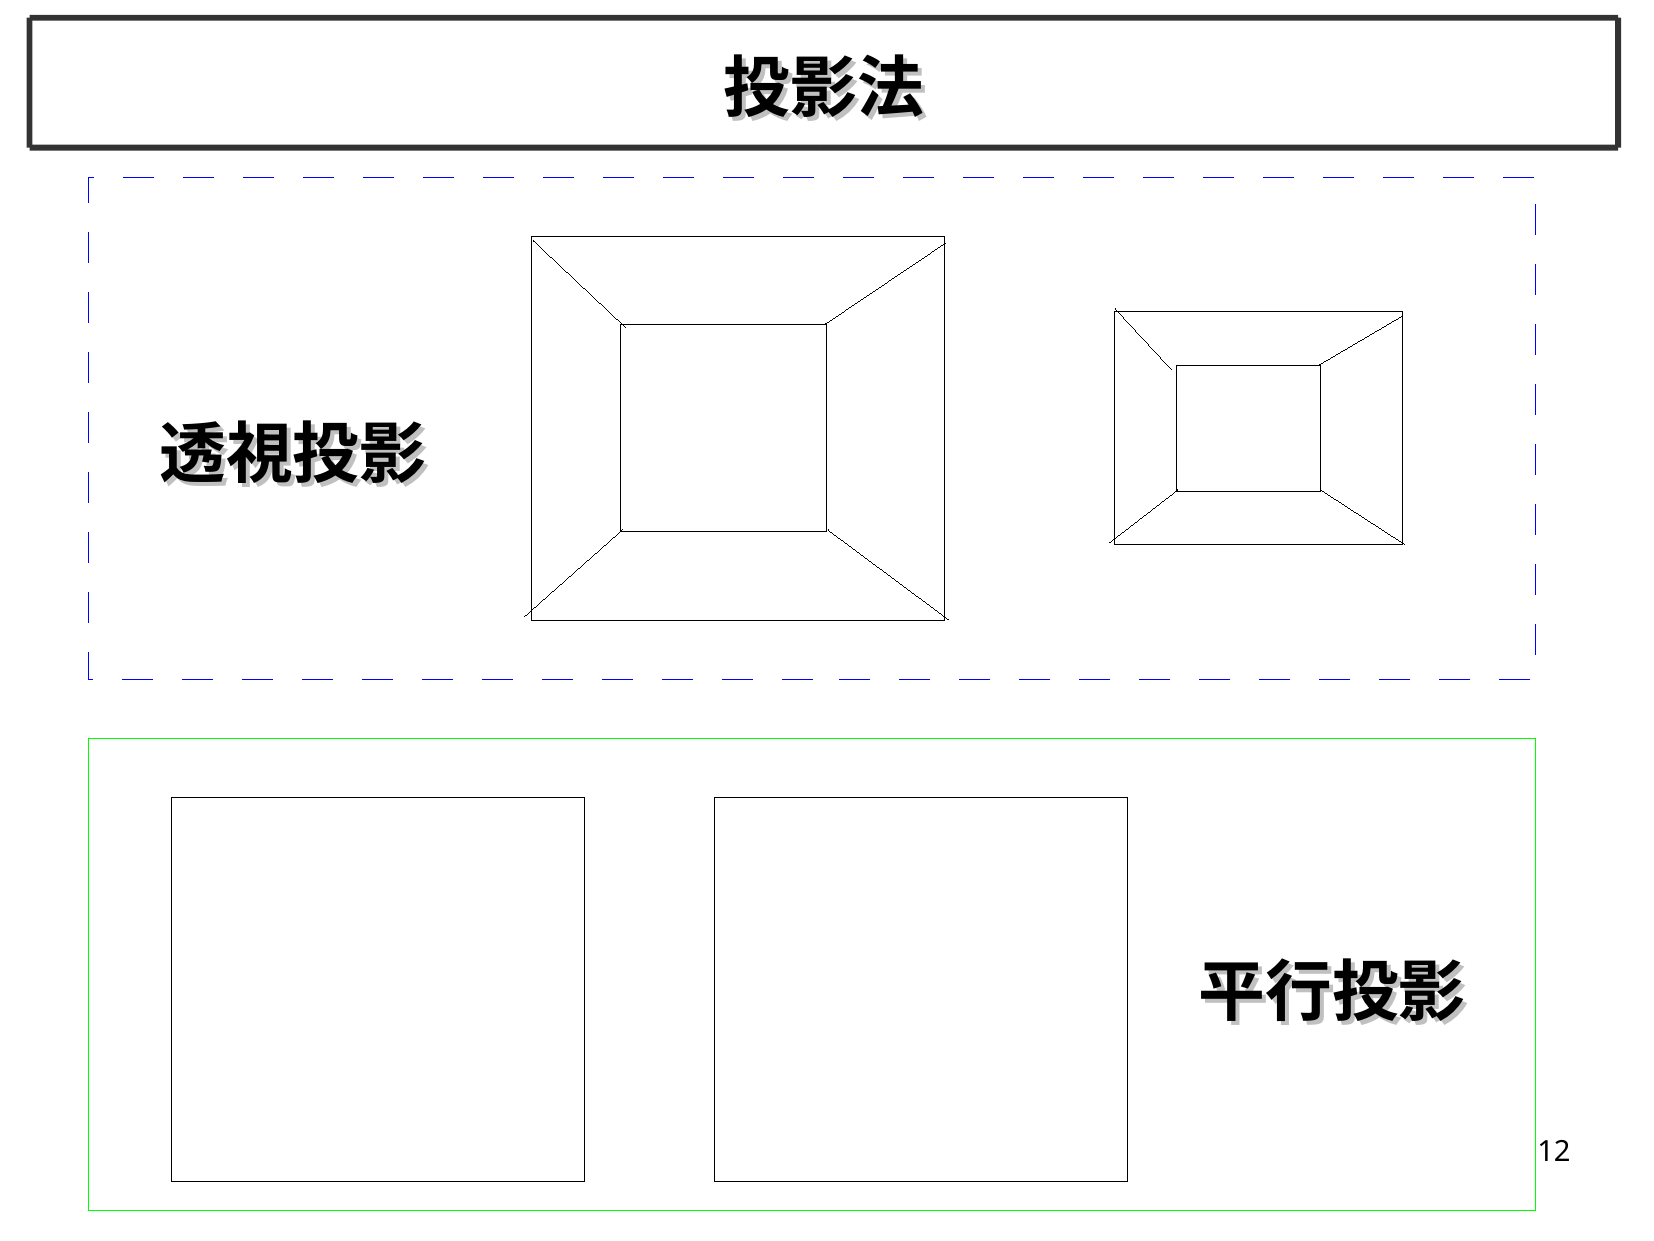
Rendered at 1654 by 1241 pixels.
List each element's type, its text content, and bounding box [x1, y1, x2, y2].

text_box 投影法 [29, 17, 1619, 148]
text_box 平行投影 [1184, 930, 1506, 1018]
text_box 透視投影 [144, 393, 473, 480]
